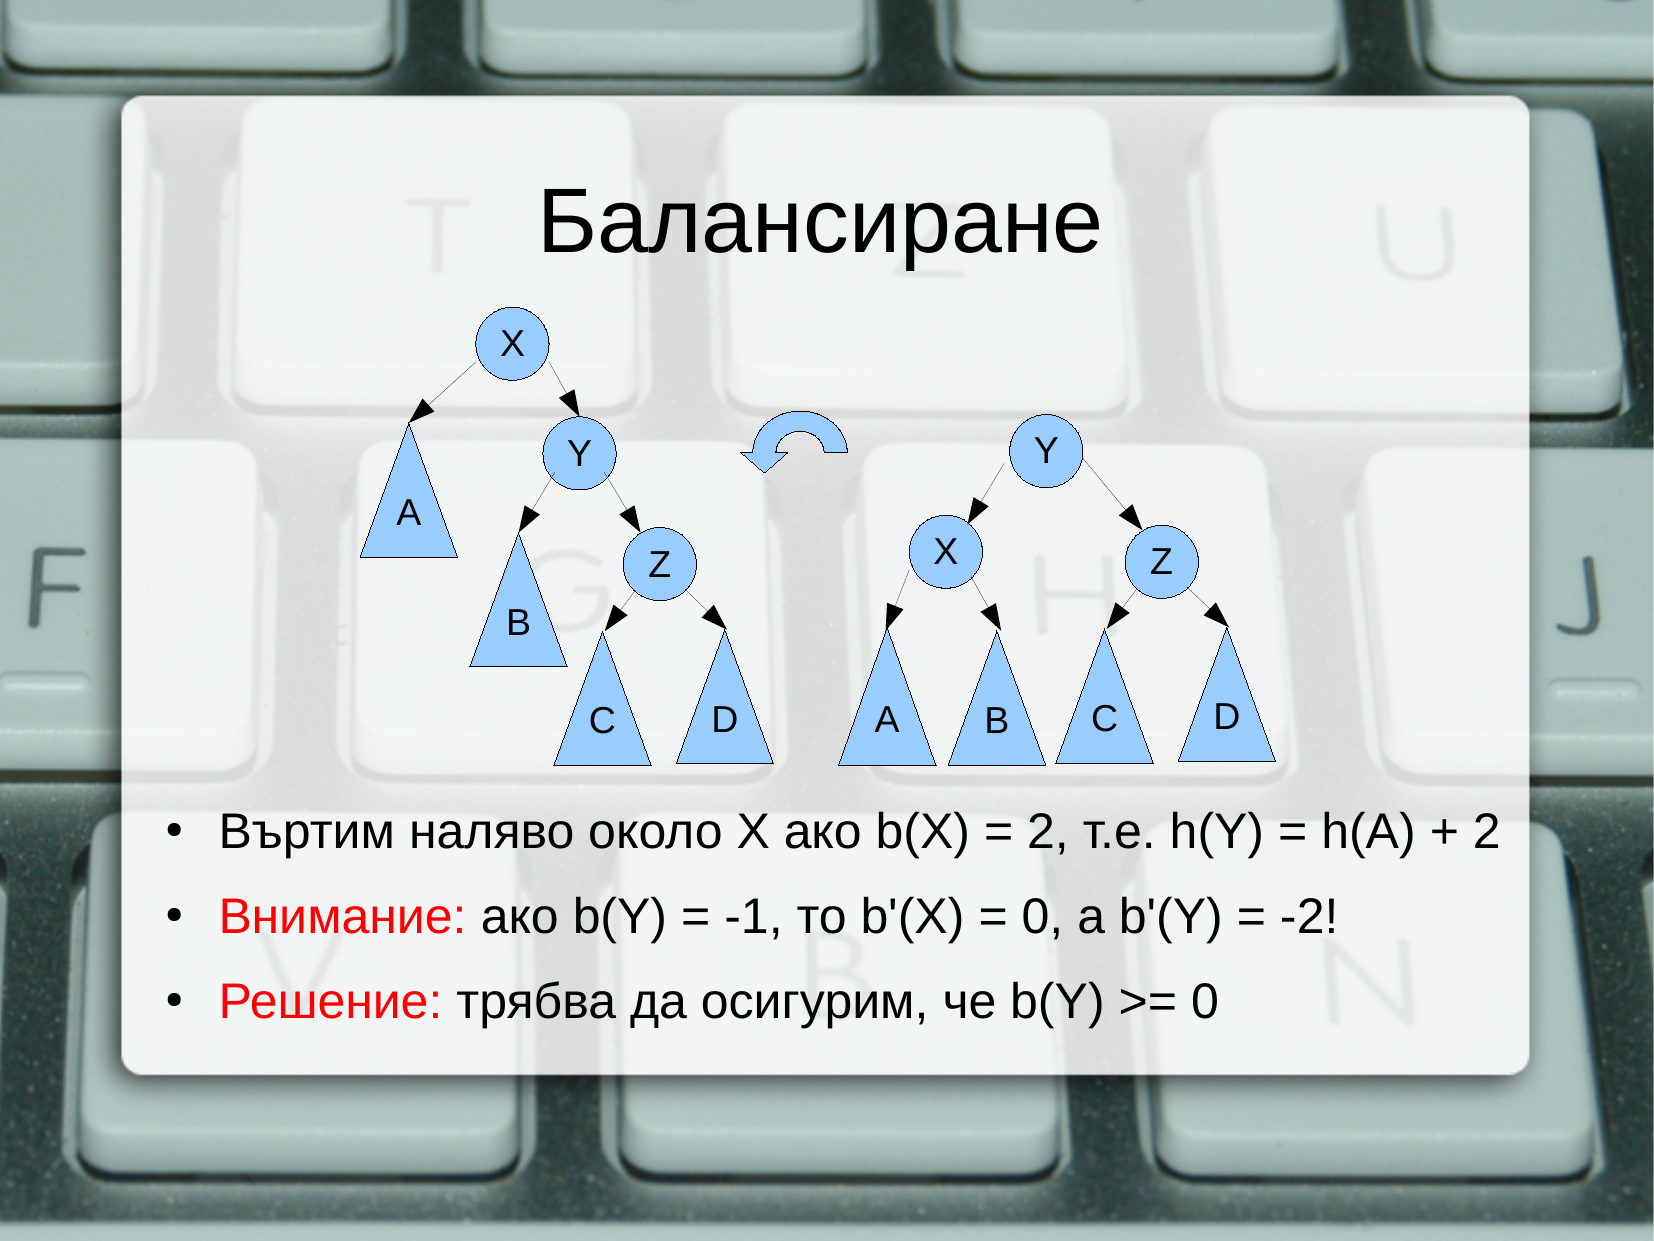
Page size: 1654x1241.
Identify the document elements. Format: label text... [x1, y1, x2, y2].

text_box C [553, 631, 652, 766]
text_box [740, 411, 848, 473]
text_box Y [542, 416, 617, 490]
text_box A [360, 423, 458, 558]
title Балансиране [135, 117, 1506, 325]
text_box C [1055, 628, 1154, 764]
text_box A [838, 629, 937, 766]
text_box X [475, 307, 550, 381]
text_box B [469, 533, 568, 667]
text_box Z [623, 527, 697, 601]
list Въртим наляво около X ако b(X) = 2, т.е. h(Y) = h(A) + 2 Внимание: ако b(Y) = -1, то b'(X) = 0, а b'(Y) = -2! Решение: трябва да осигурим, че b(Y) >= 0 [147, 803, 1506, 1074]
picture [0, 0, 1654, 1241]
text_box X [909, 515, 983, 589]
text_box Z [1125, 525, 1199, 599]
text_box D [1178, 627, 1276, 762]
text_box D [676, 629, 774, 764]
text_box B [948, 630, 1046, 766]
text_box Y [1009, 414, 1083, 488]
